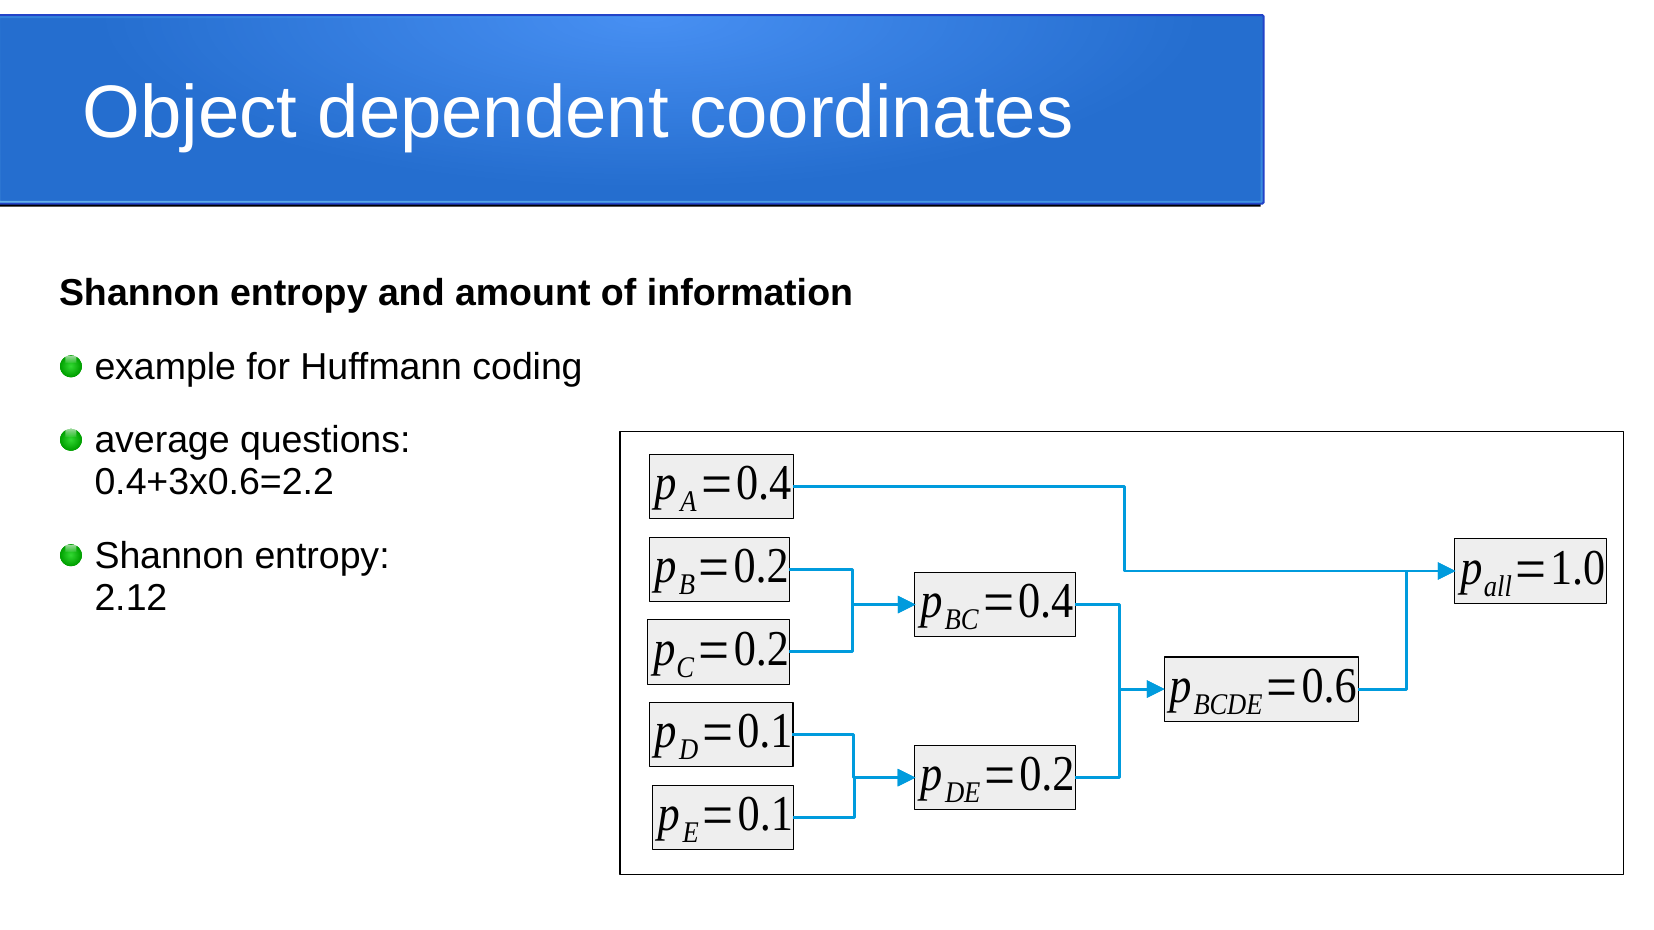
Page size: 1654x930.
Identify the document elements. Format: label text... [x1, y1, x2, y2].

chart [1164, 657, 1358, 721]
chart [649, 454, 793, 519]
chart [915, 746, 1075, 810]
list Shannon entropy and amount of information example for Huffmann coding average questions: 0.4+3x0.6=2.2 Shannon entropy: 2.12 [59, 271, 1595, 863]
chart [648, 620, 789, 684]
chart [649, 537, 789, 601]
chart [652, 785, 793, 849]
title Object dependent coordinates [82, 35, 1234, 189]
chart [1455, 539, 1607, 603]
chart [915, 573, 1076, 637]
chart [649, 703, 793, 767]
